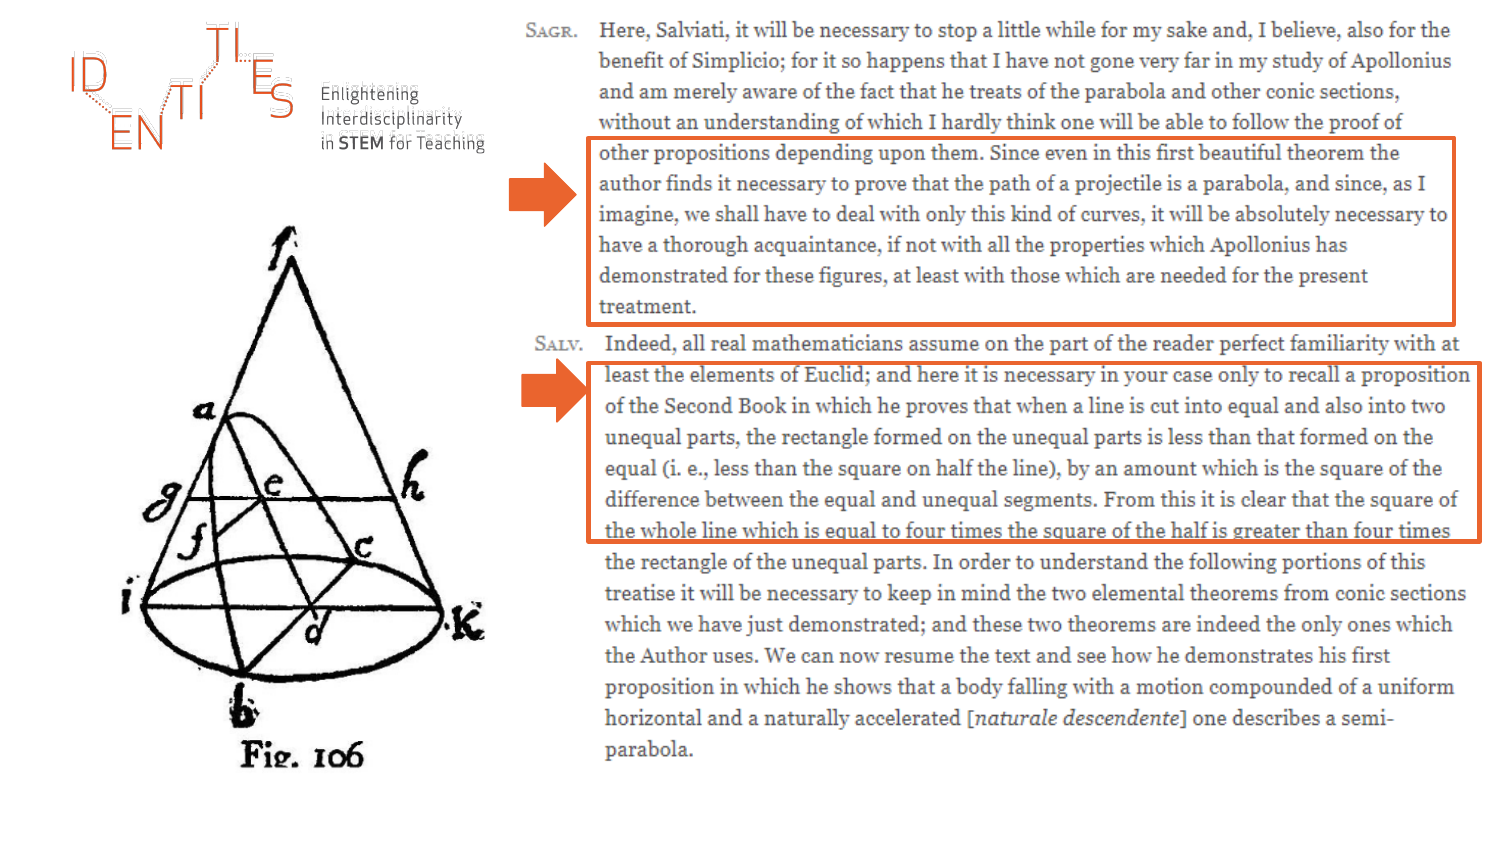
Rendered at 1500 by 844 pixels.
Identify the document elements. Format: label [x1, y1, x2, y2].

picture [71, 18, 485, 157]
picture [591, 365, 1477, 539]
text_box [509, 163, 576, 227]
text_box [522, 359, 586, 422]
picture [50, 11, 1485, 787]
